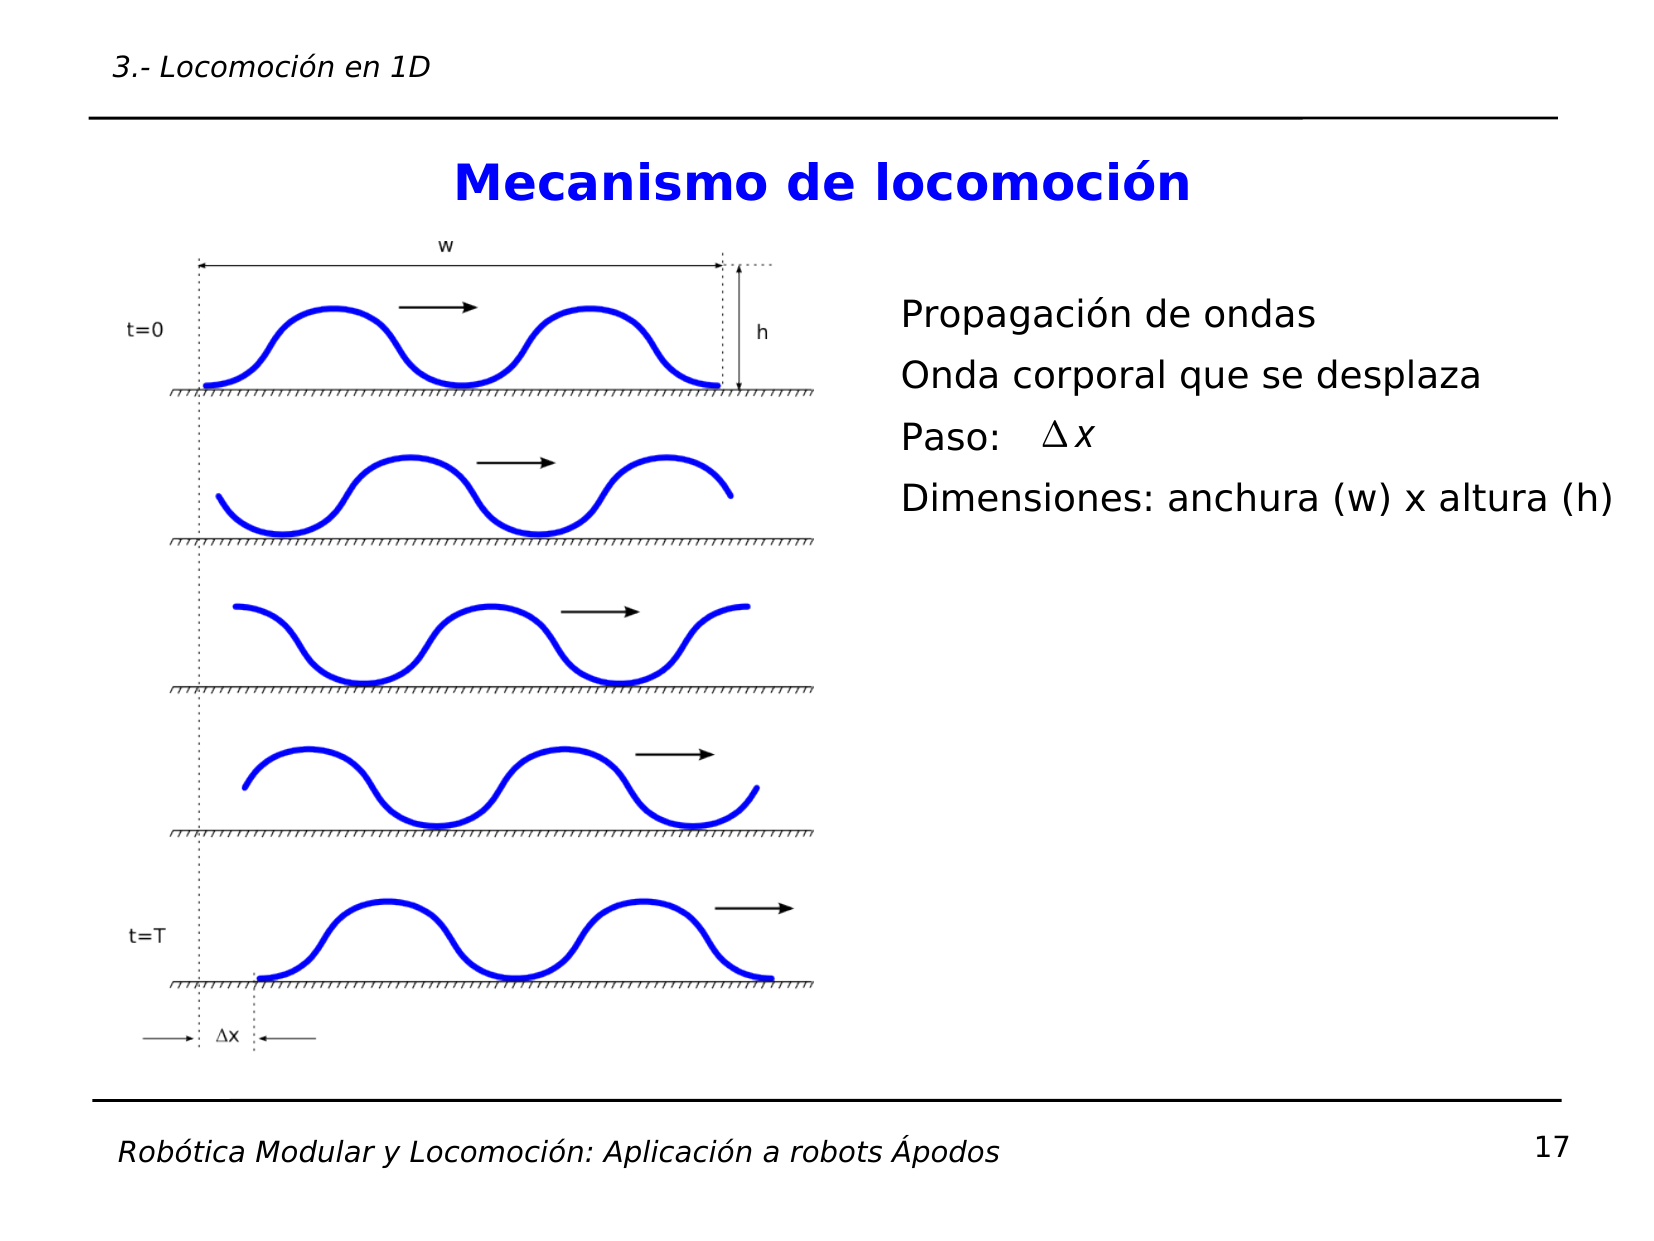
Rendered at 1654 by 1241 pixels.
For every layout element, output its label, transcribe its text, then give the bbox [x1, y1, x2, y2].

picture [127, 241, 814, 1054]
text_box Robótica Modular y Locomoción: Aplicación a robots Ápodos [103, 1127, 1017, 1177]
chart [1031, 410, 1106, 459]
text_box Mecanismo de locomoción [438, 146, 1193, 220]
text_box Propagación de ondas Onda corporal que se desplaza Paso: Dimensiones: anchura (w) x altura (h) [873, 285, 1627, 528]
text_box 3.- Locomoción en 1D [97, 42, 447, 93]
